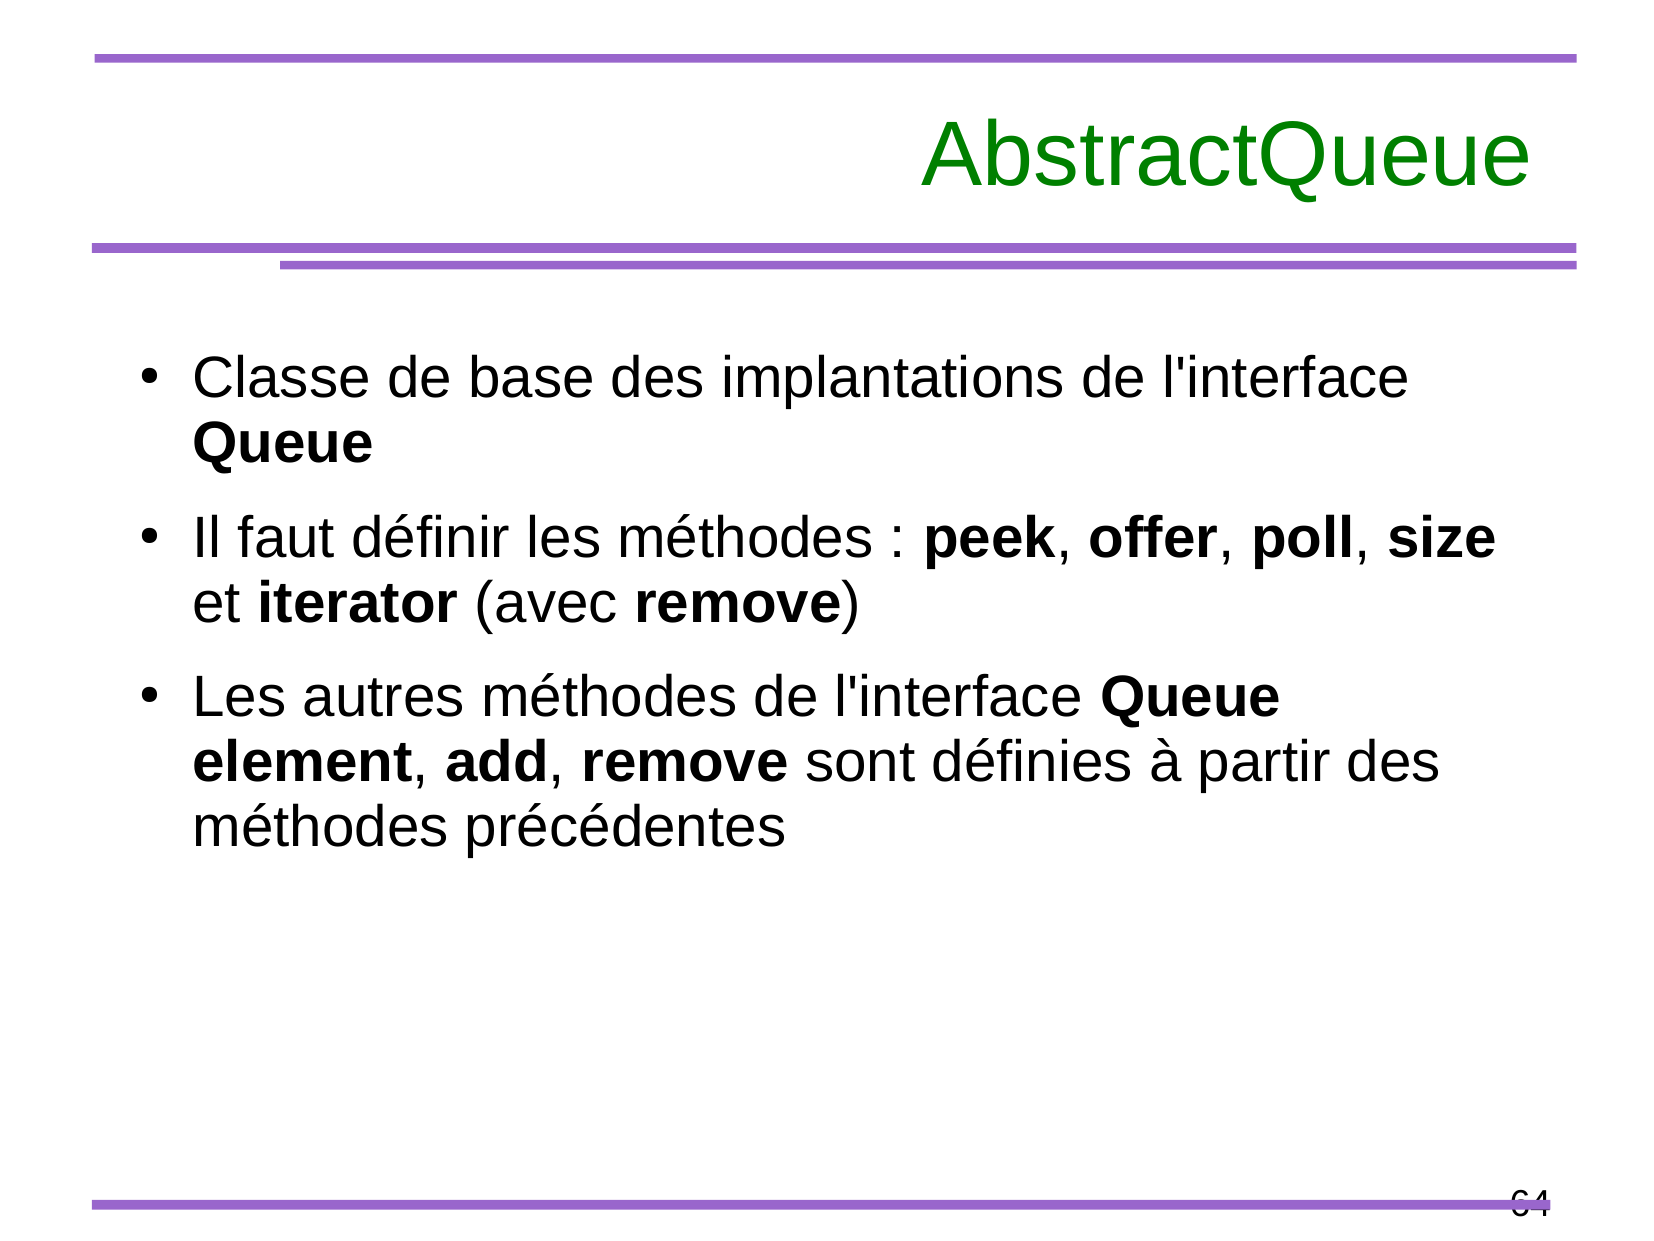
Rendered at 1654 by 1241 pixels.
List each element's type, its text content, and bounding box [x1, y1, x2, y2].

list Classe de base des implantations de l'interface Queue Il faut définir les méthodes : peek, offer, poll, size et iterator (avec remove) Les autres méthodes de l'interface Queue element, add, remove sont définies à partir des méthodes précédentes [121, 344, 1534, 1127]
title AbstractQueue [121, 49, 1534, 257]
